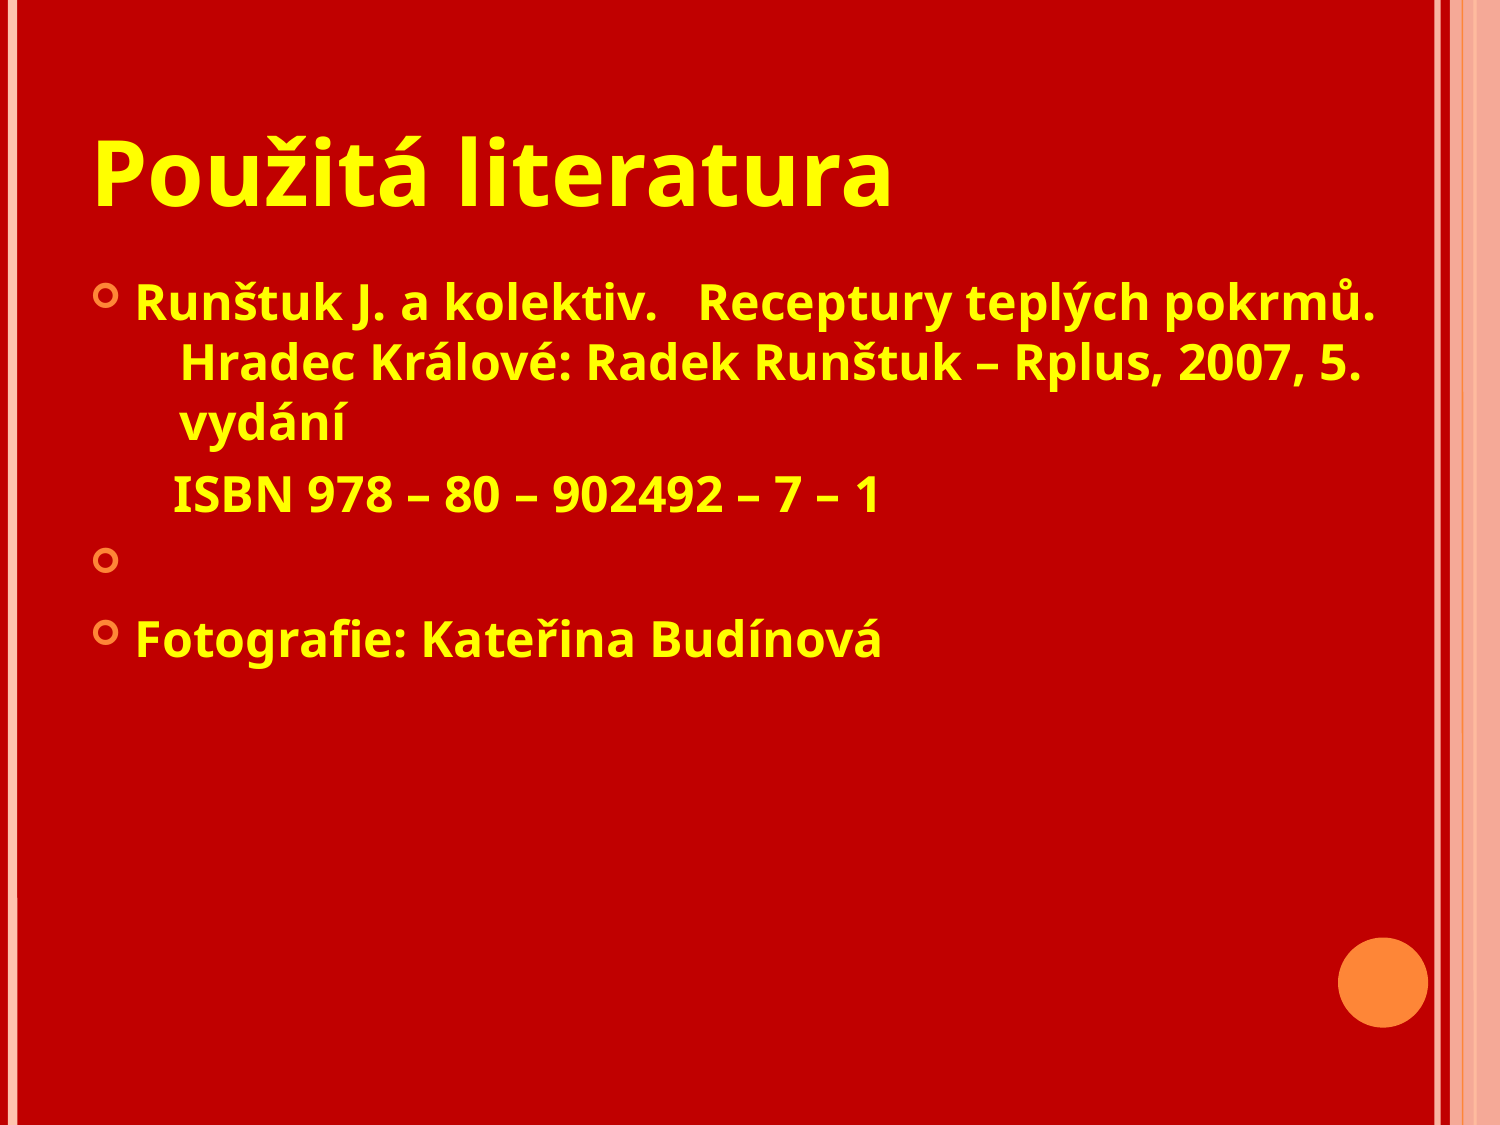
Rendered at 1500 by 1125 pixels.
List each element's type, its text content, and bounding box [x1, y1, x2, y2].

list Runštuk J. a kolektiv. Receptury teplých pokrmů. Hradec Králové: Radek Runštuk – Rplus, 2007, 5. vydání ISBN 978 – 80 – 902492 – 7 – 1 Fotografie: Kateřina Budínová [75, 262, 1424, 1062]
title Použitá literatura [75, 45, 1300, 233]
